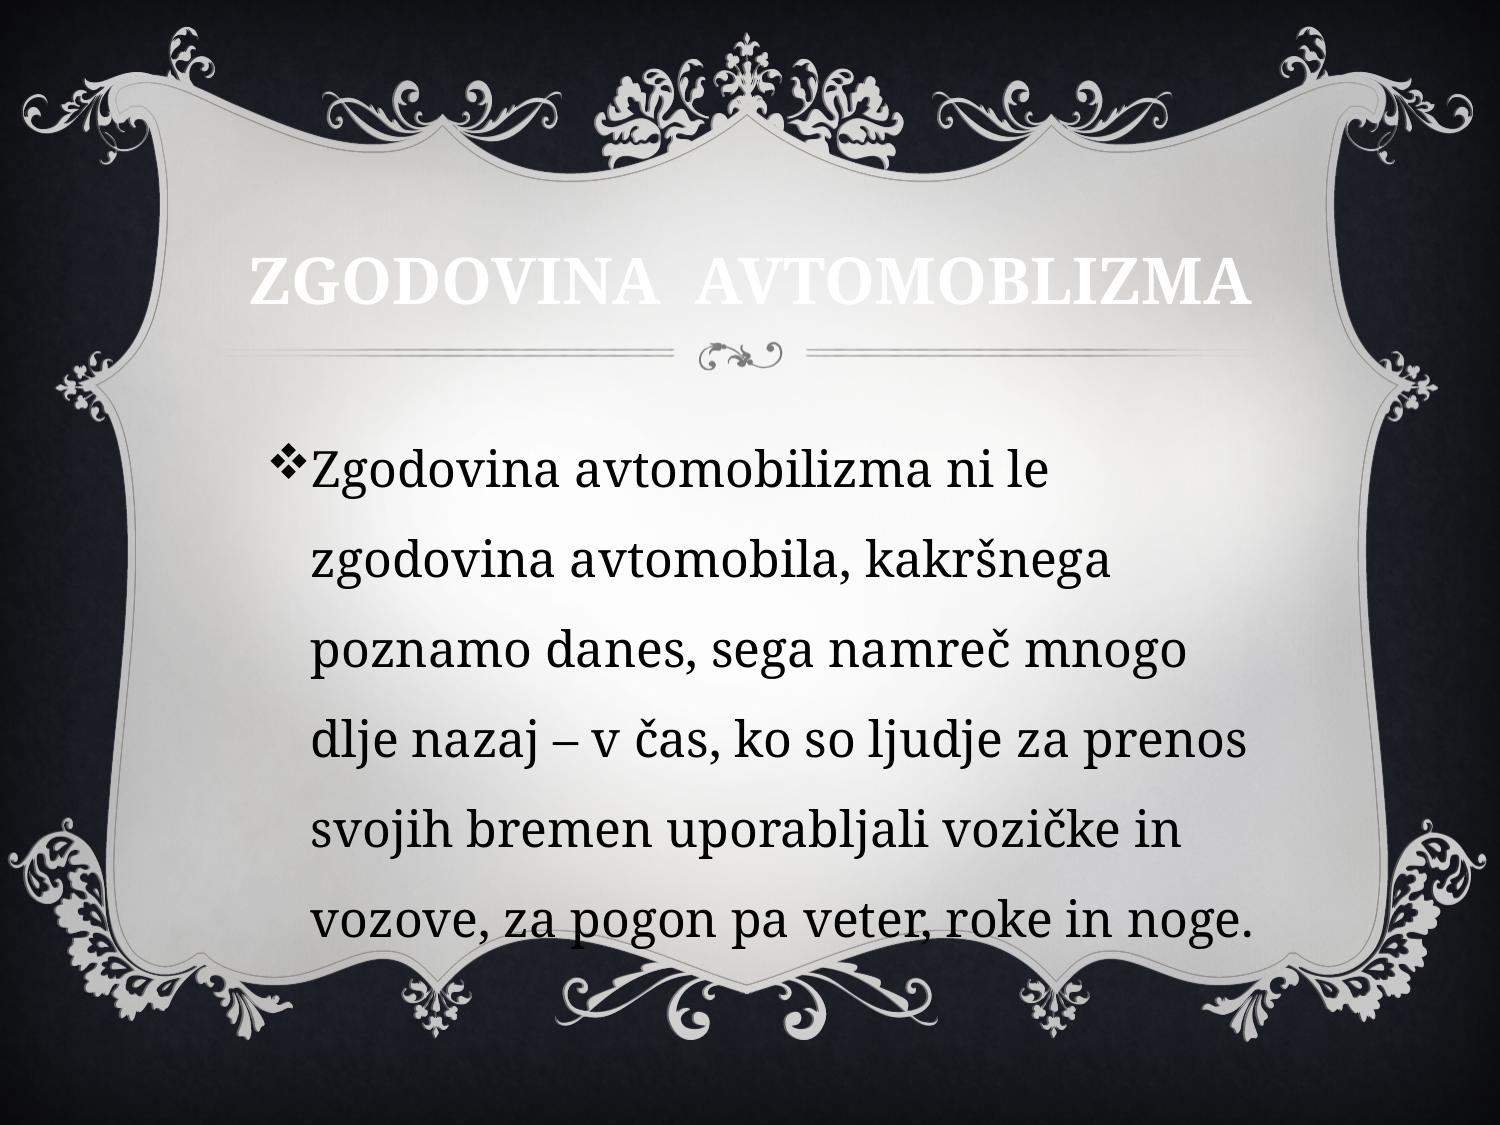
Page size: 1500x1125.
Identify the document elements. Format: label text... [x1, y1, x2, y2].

title ZGODOVINA AVTOMOBLIZMA [225, 212, 1275, 325]
list Zgodovina avtomobilizma ni le zgodovina avtomobila, kakršnega poznamo danes, sega namreč mnogo dlje nazaj – v čas, ko so ljudje za prenos svojih bremen uporabljali vozičke in vozove, za pogon pa veter, roke in noge. [225, 399, 1275, 900]
picture [0, 0, 1500, 1125]
